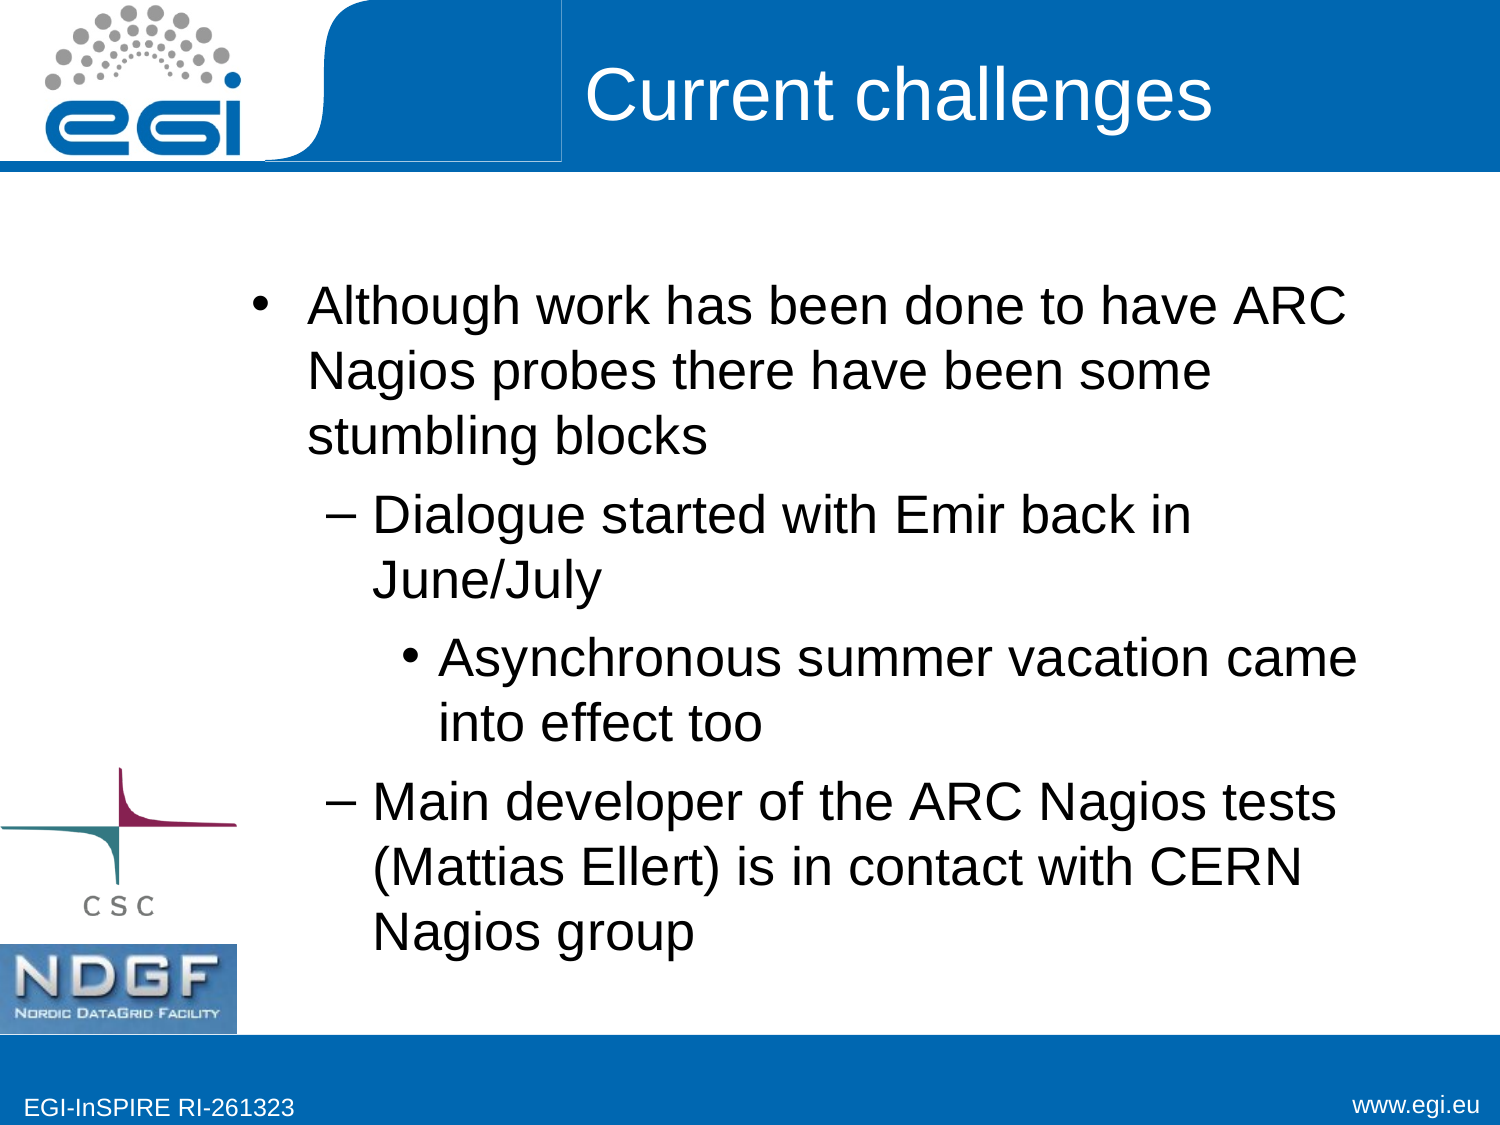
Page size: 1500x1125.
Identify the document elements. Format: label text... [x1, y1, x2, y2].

picture [0, 767, 236, 916]
list Although work has been done to have ARC Nagios probes there have been some stumbling blocks Dialogue started with Emir back in June/July Asynchronous summer vacation came into effect too Main developer of the ARC Nagios tests (Mattias Ellert) is in contact with CERN Nagios group [236, 262, 1426, 1049]
title Current challenges [348, 0, 1471, 208]
picture [0, 0, 265, 161]
picture [0, 944, 236, 1034]
